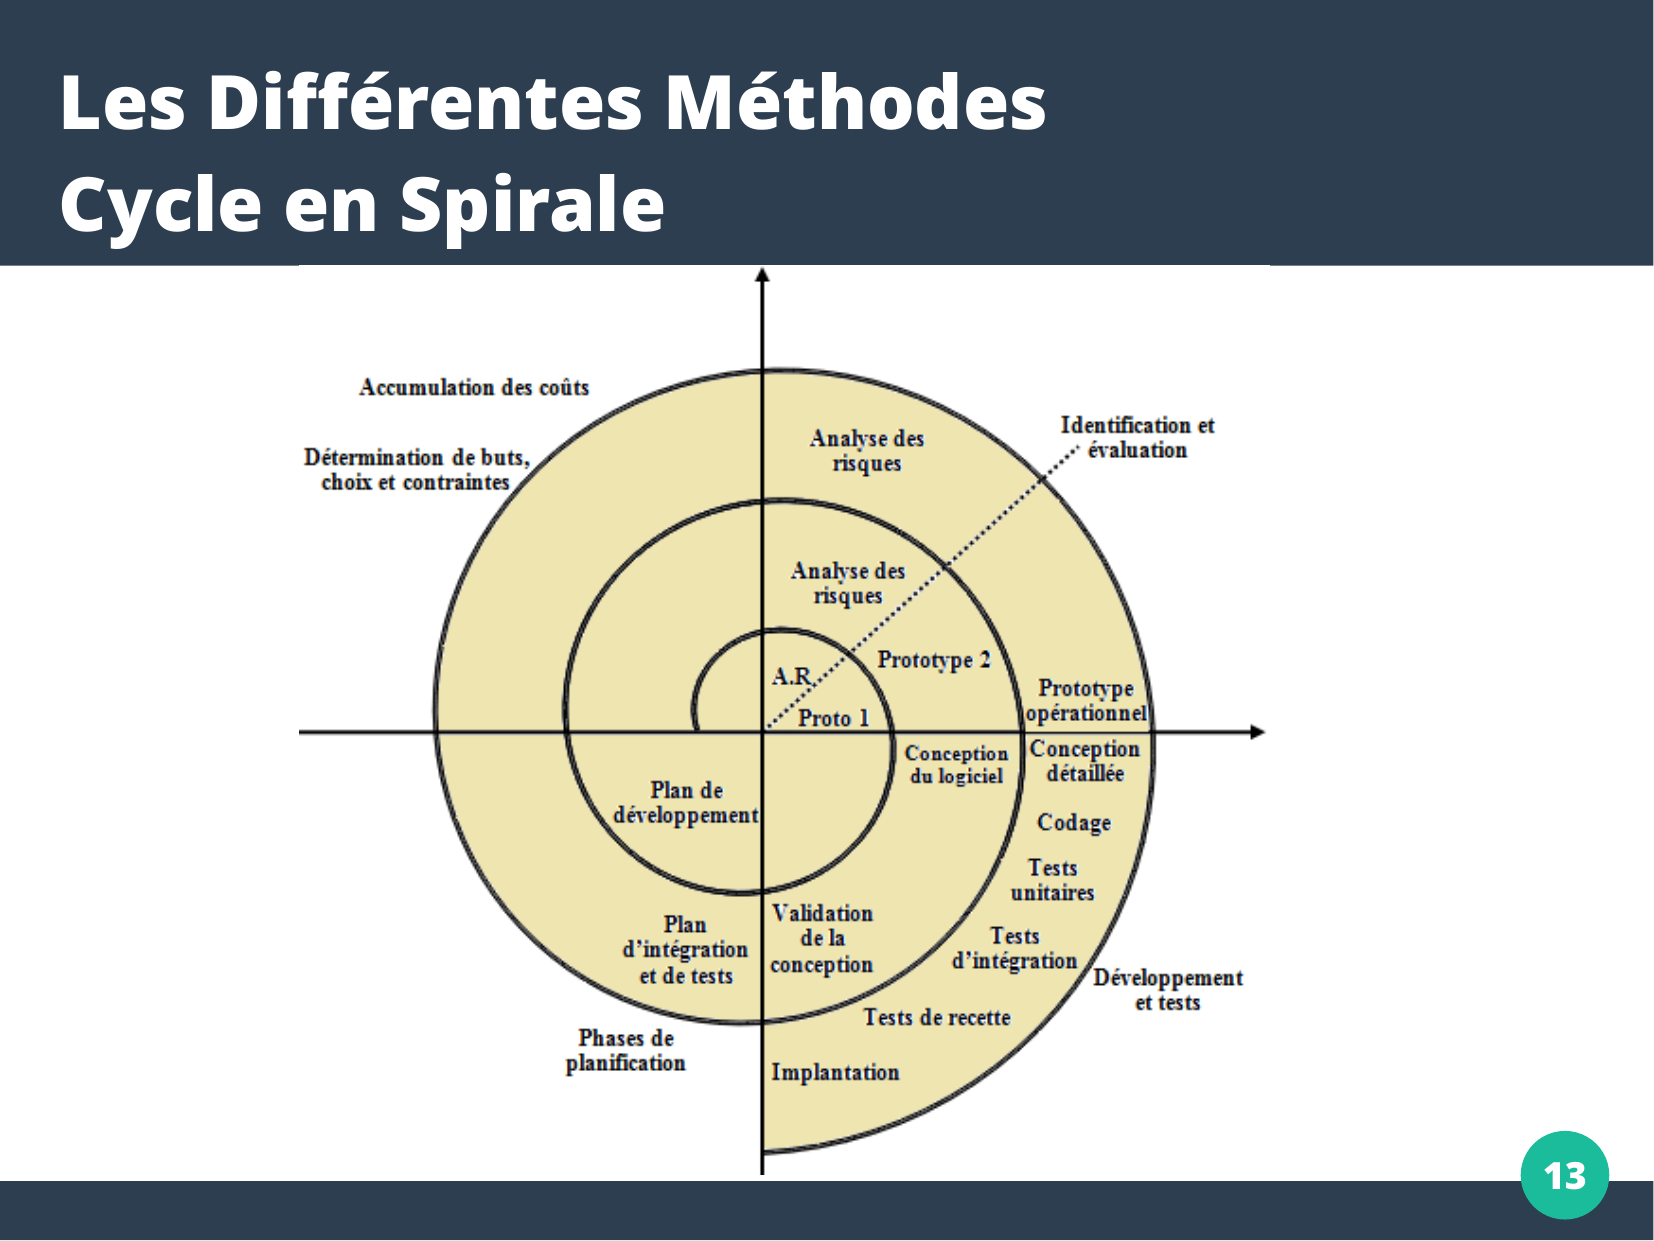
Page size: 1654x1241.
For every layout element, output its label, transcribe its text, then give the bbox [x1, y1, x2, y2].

title Les Différentes Méthodes Cycle en Spirale [59, 49, 1595, 207]
picture [299, 265, 1270, 1175]
